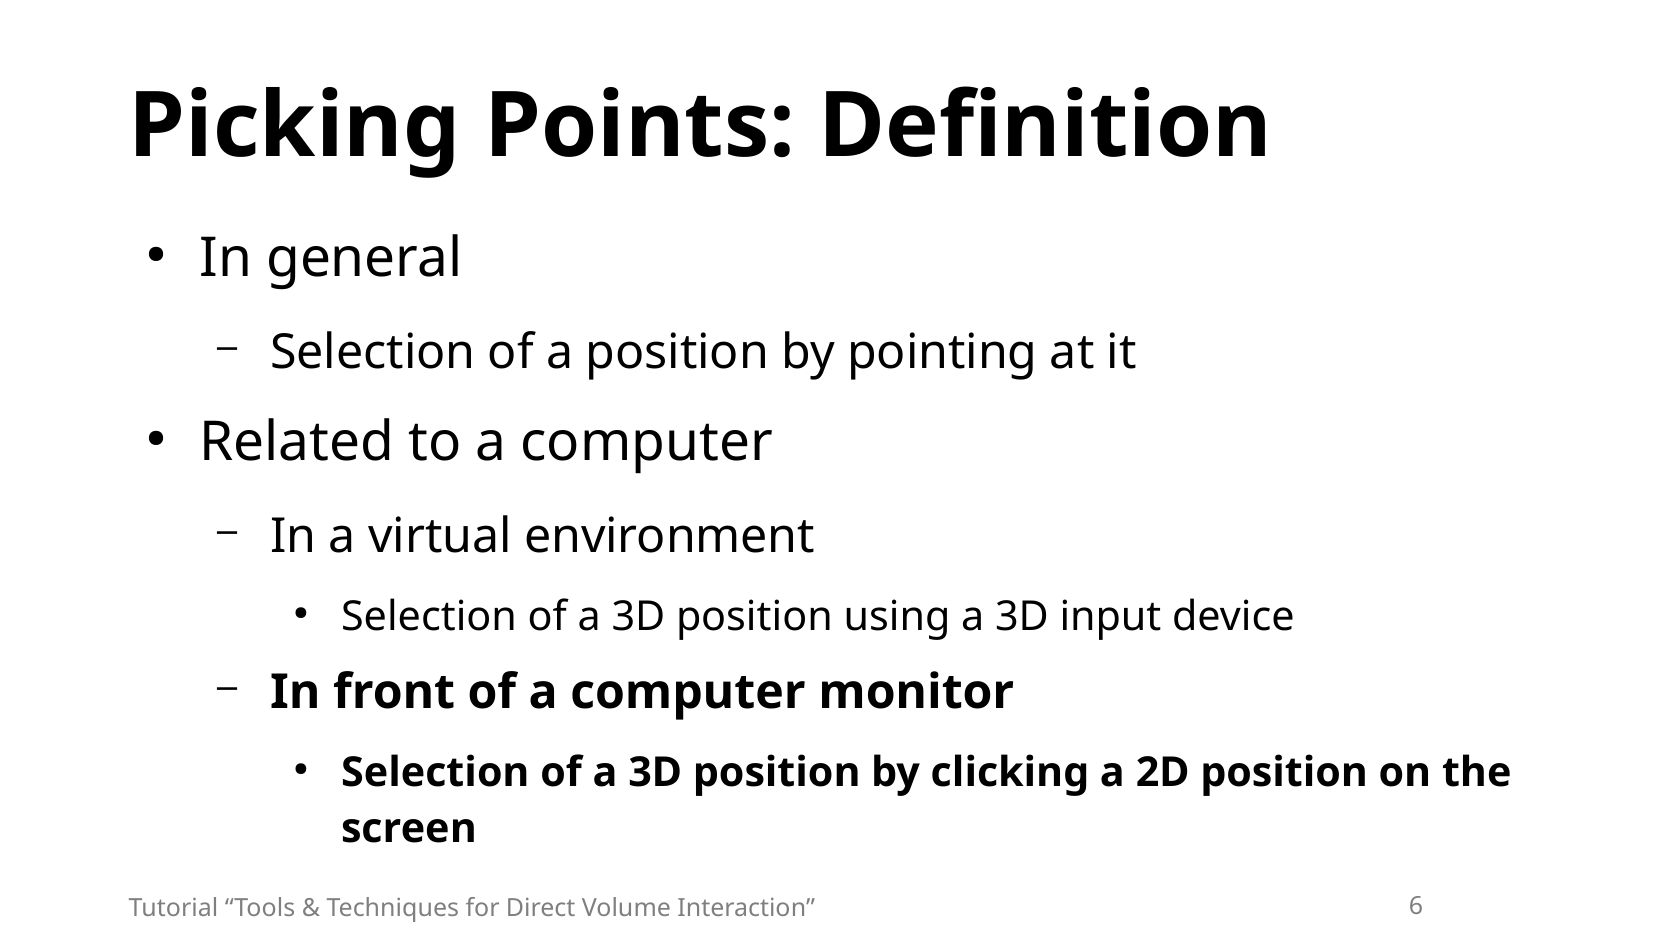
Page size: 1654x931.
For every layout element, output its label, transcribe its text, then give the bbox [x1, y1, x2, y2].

title Picking Points: Definition [113, 50, 1540, 193]
list In general Selection of a position by pointing at it Related to a computer In a virtual environment Selection of a 3D position using a 3D input device In front of a computer monitor Selection of a 3D position by clicking a 2D position on the screen [113, 210, 1540, 863]
